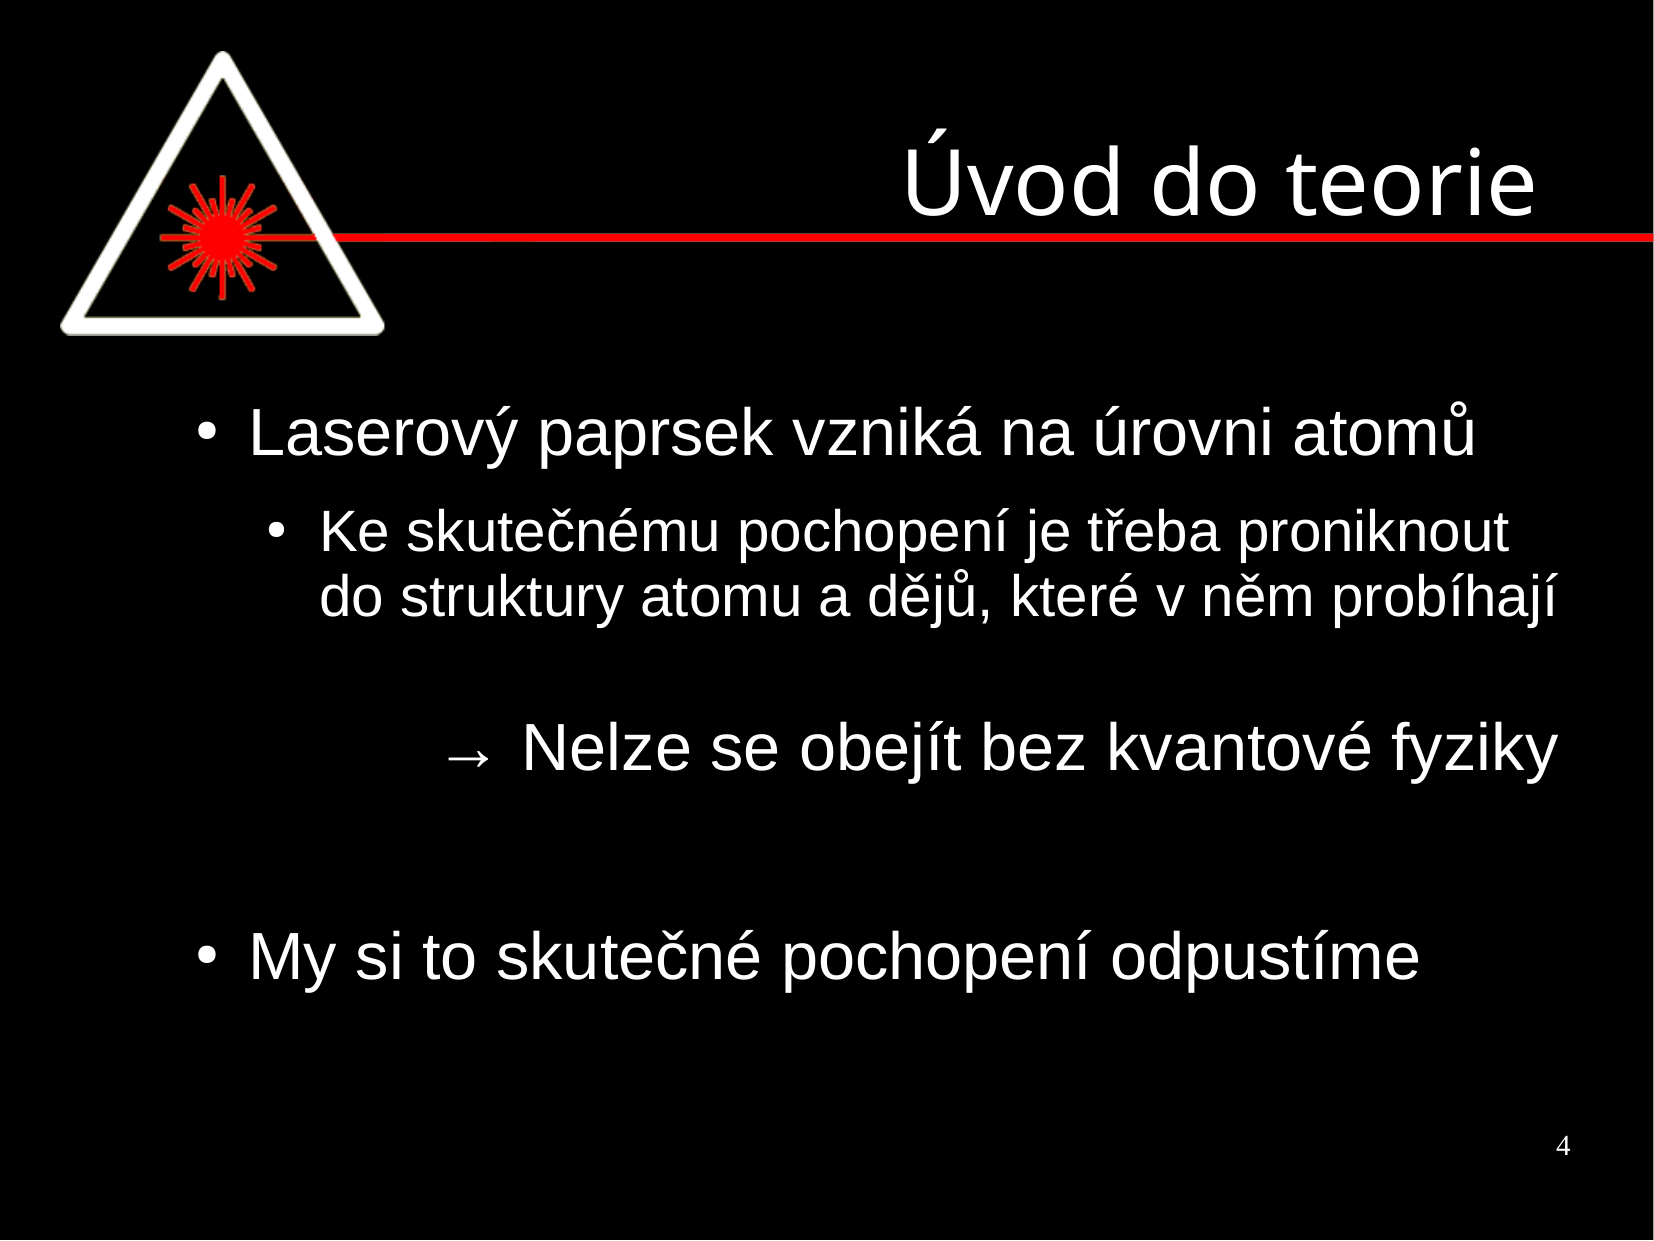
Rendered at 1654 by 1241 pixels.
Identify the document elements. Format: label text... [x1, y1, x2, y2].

picture [60, 51, 1654, 336]
title Úvod do teorie [50, 75, 1540, 283]
list Laserový paprsek vzniká na úrovni atomů Ke skutečnému pochopení je třeba proniknout do struktury atomu a dějů, které v něm probíhají → Nelze se obejít bez kvantové fyziky My si to skutečné pochopení odpustíme [177, 394, 1571, 1094]
